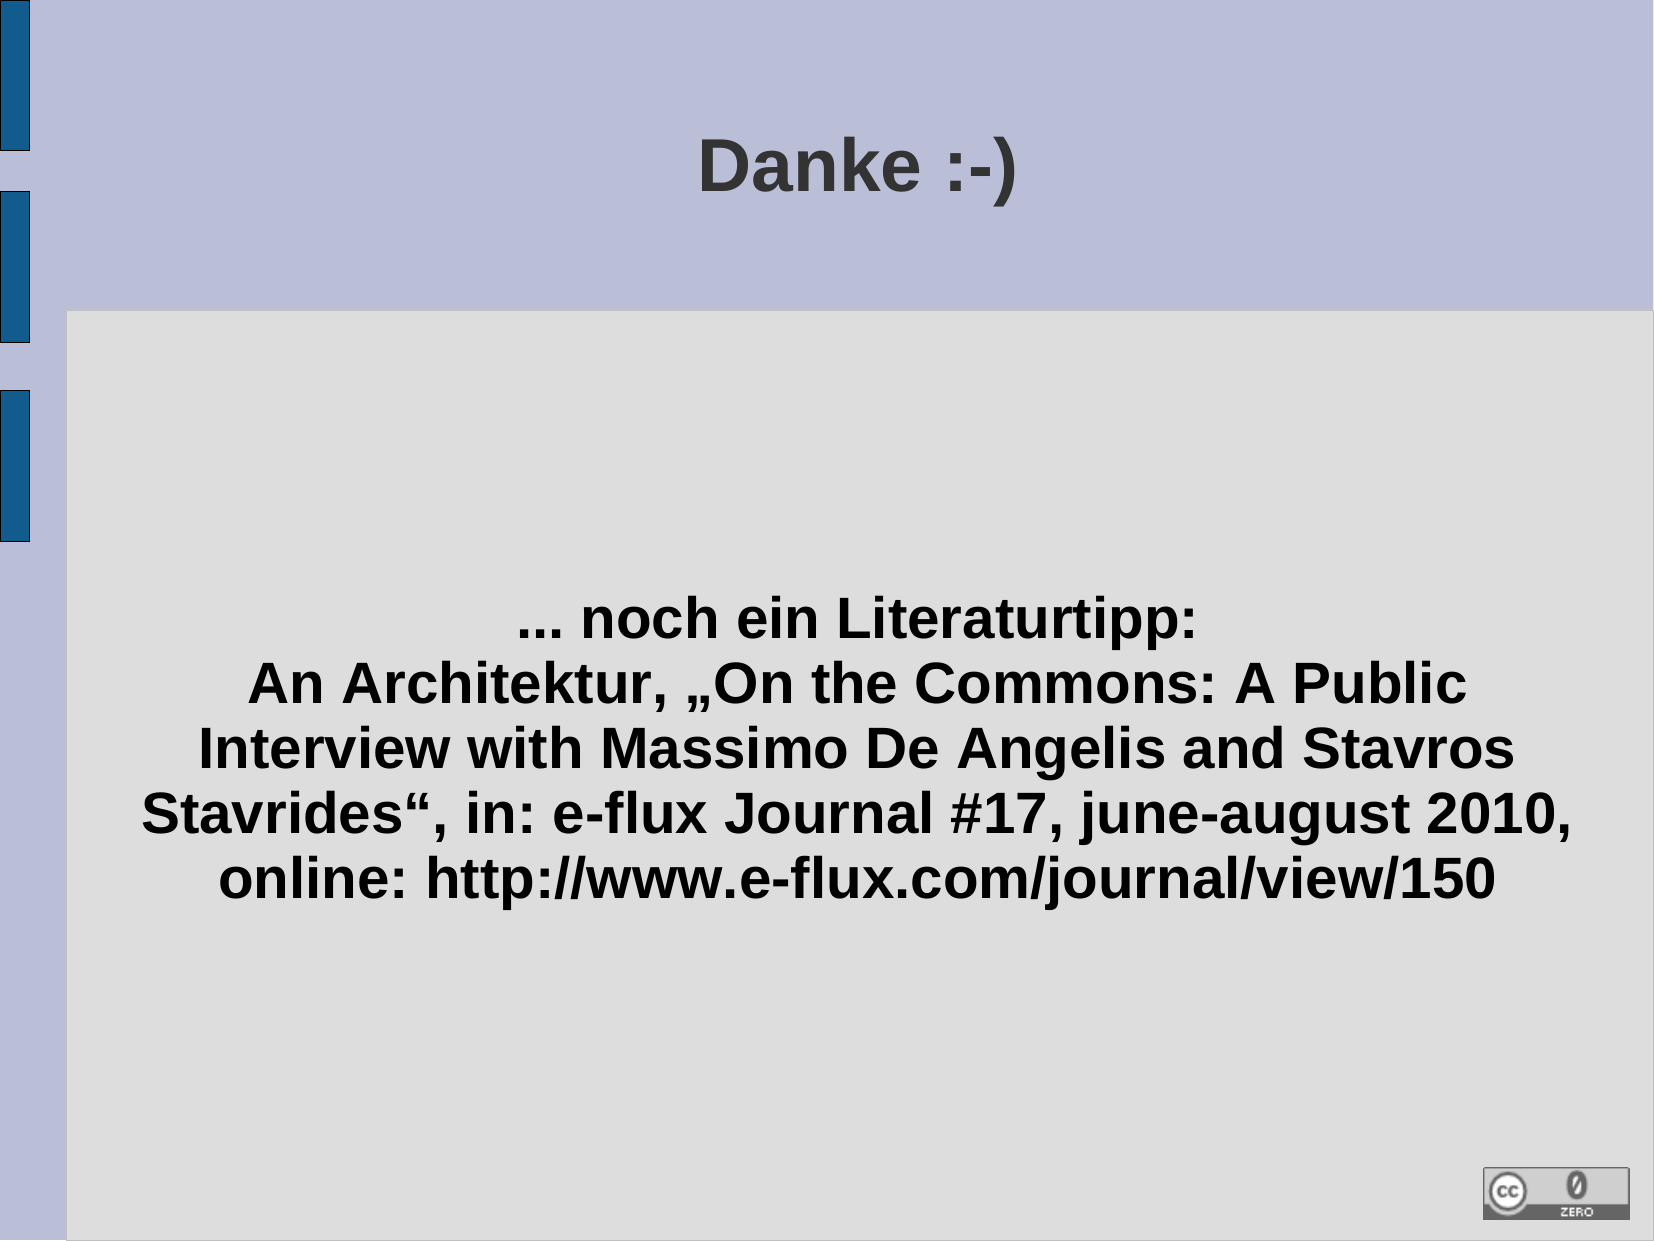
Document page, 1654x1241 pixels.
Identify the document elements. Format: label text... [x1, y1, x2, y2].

picture [1483, 1167, 1630, 1220]
subtitle ... noch ein Literaturtipp: An Architektur, „On the Commons: A Public Interview with Massimo De Angelis and Stavros Stavrides“, in: e-flux Journal #17, june-august 2010, online: http://www.e-flux.com/journal/view/150 [121, 344, 1595, 1152]
title Danke :-) [121, 68, 1595, 262]
